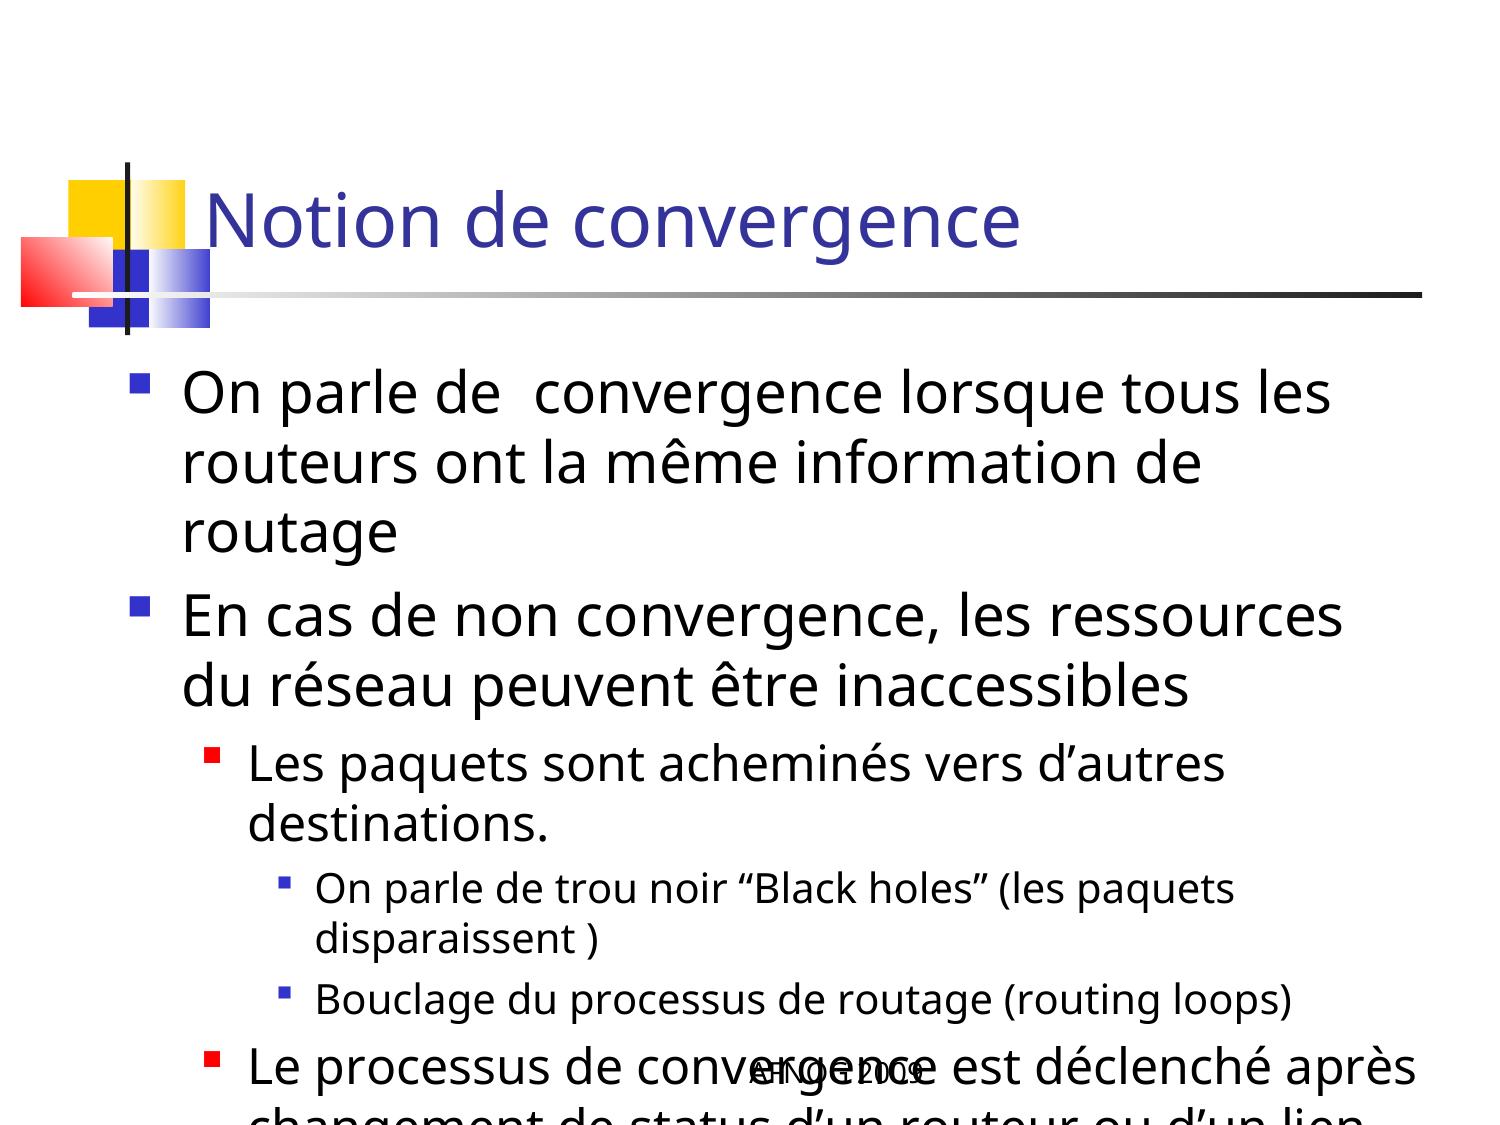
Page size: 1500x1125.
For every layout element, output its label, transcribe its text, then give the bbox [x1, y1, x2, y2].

title Notion de convergence [188, 35, 1468, 276]
list On parle de convergence lorsque tous les routeurs ont la même information de routage En cas de non convergence, les ressources du réseau peuvent être inaccessibles Les paquets sont acheminés vers d’autres destinations. On parle de trou noir “Black holes” (les paquets disparaissent )‏ Bouclage du processus de routage (routing loops)‏ Le processus de convergence est déclenché après changement de status d’un routeur ou d’un lien. [112, 349, 1436, 1125]
